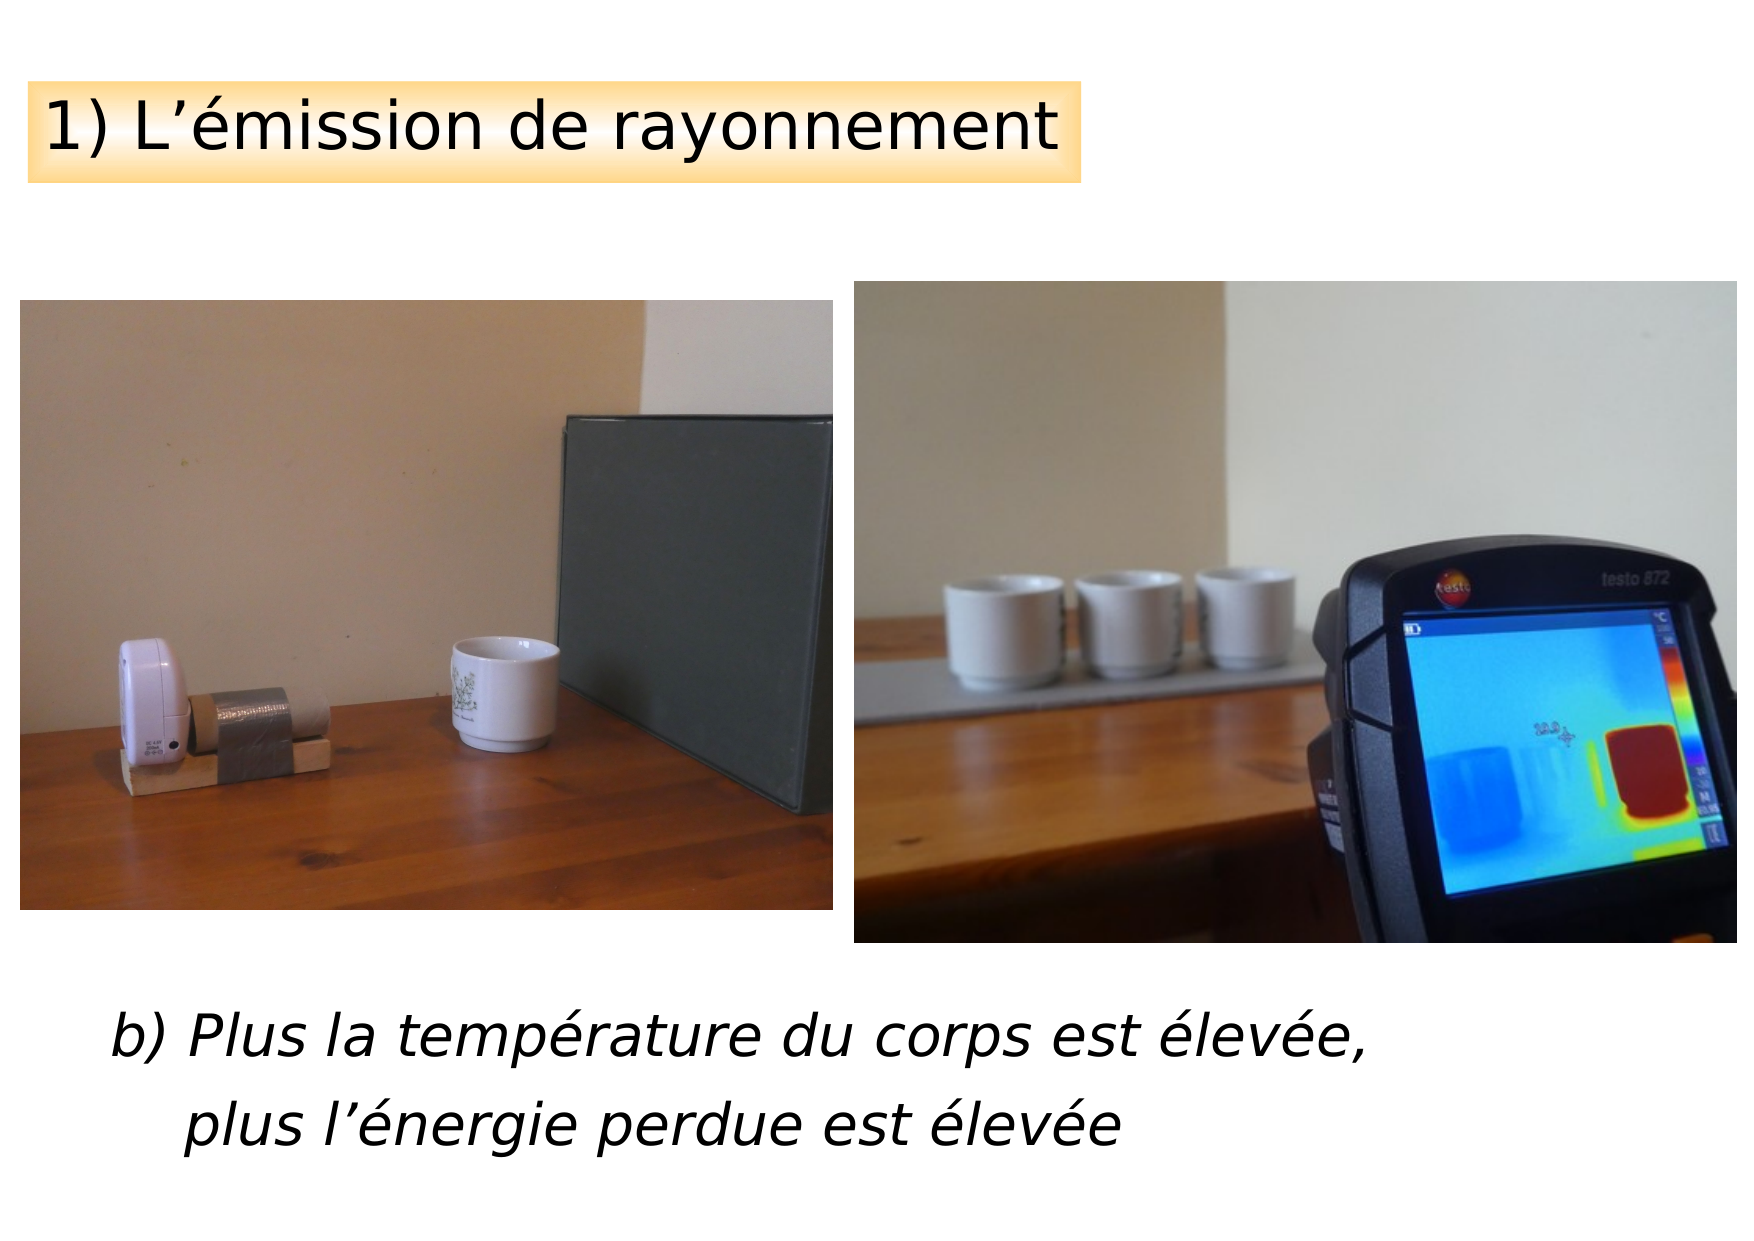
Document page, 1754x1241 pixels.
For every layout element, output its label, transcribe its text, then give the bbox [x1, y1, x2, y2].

picture [20, 300, 833, 910]
text_box 1) L’émission de rayonnement [27, 81, 1080, 183]
text_box b) Plus la température du corps est élevée, plus l’énergie perdue est élevée [95, 996, 1584, 1148]
picture [854, 281, 1737, 943]
